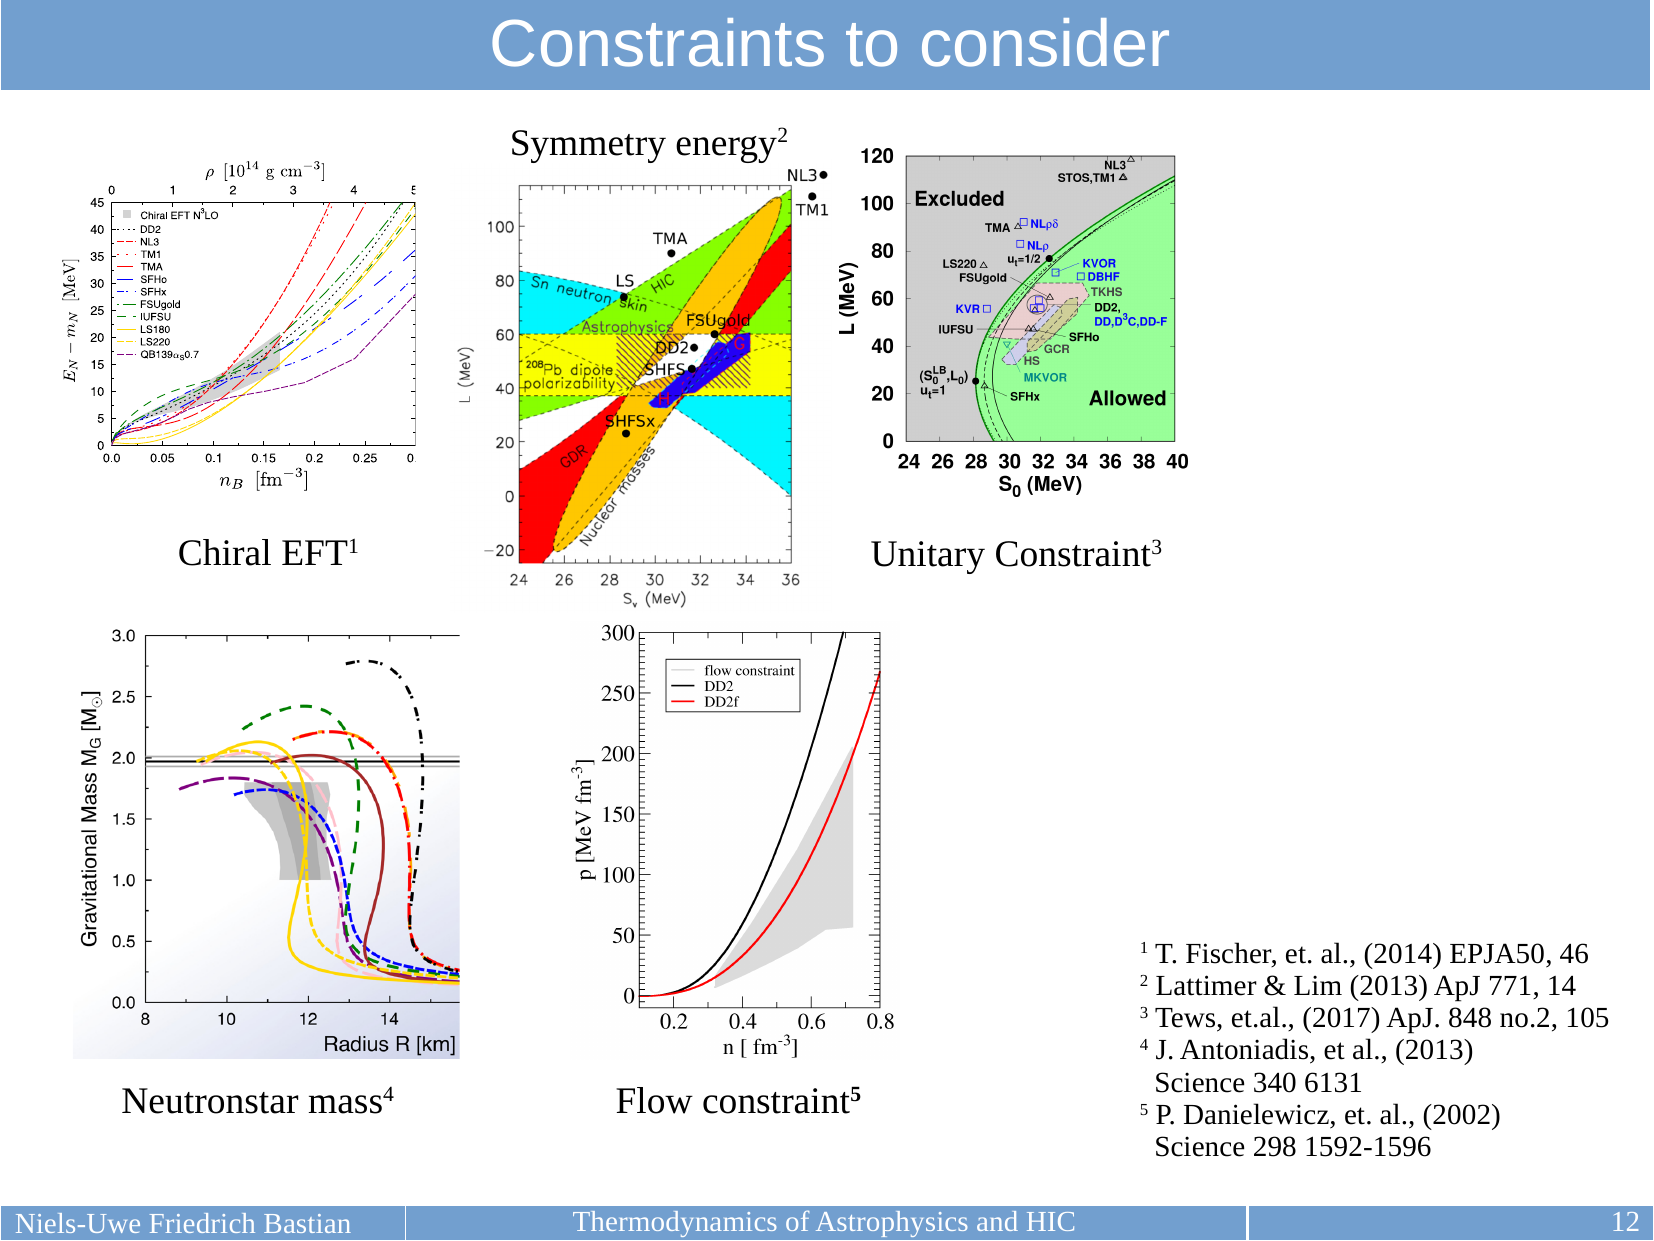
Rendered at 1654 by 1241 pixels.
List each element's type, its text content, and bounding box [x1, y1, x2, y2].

text_box Symmetry energy2 [495, 114, 804, 171]
text_box Chiral EFT1 [163, 525, 375, 582]
picture [839, 148, 1188, 497]
text_box Unitary Constraint3 [855, 525, 1178, 583]
text_box Neutronstar mass4 [106, 1073, 410, 1130]
text_box Flow constraint5 [600, 1073, 877, 1130]
title Constraints to consider [86, 5, 1576, 81]
picture [53, 153, 416, 495]
picture [66, 625, 460, 1059]
picture [570, 621, 901, 1060]
picture [450, 159, 832, 613]
text_box 1 T. Fischer, et. al., (2014) EPJA50, 46 2 Lattimer & Lim (2013) ApJ 771, 14 3 Tews, et.al., (2017) ApJ. 848 no.2, 105 4 J. Antoniadis, et al., (2013) Science 340 6131 5 P. Danielewicz, et. al., (2002) Science 298 1592-1596 [1125, 930, 1625, 1171]
